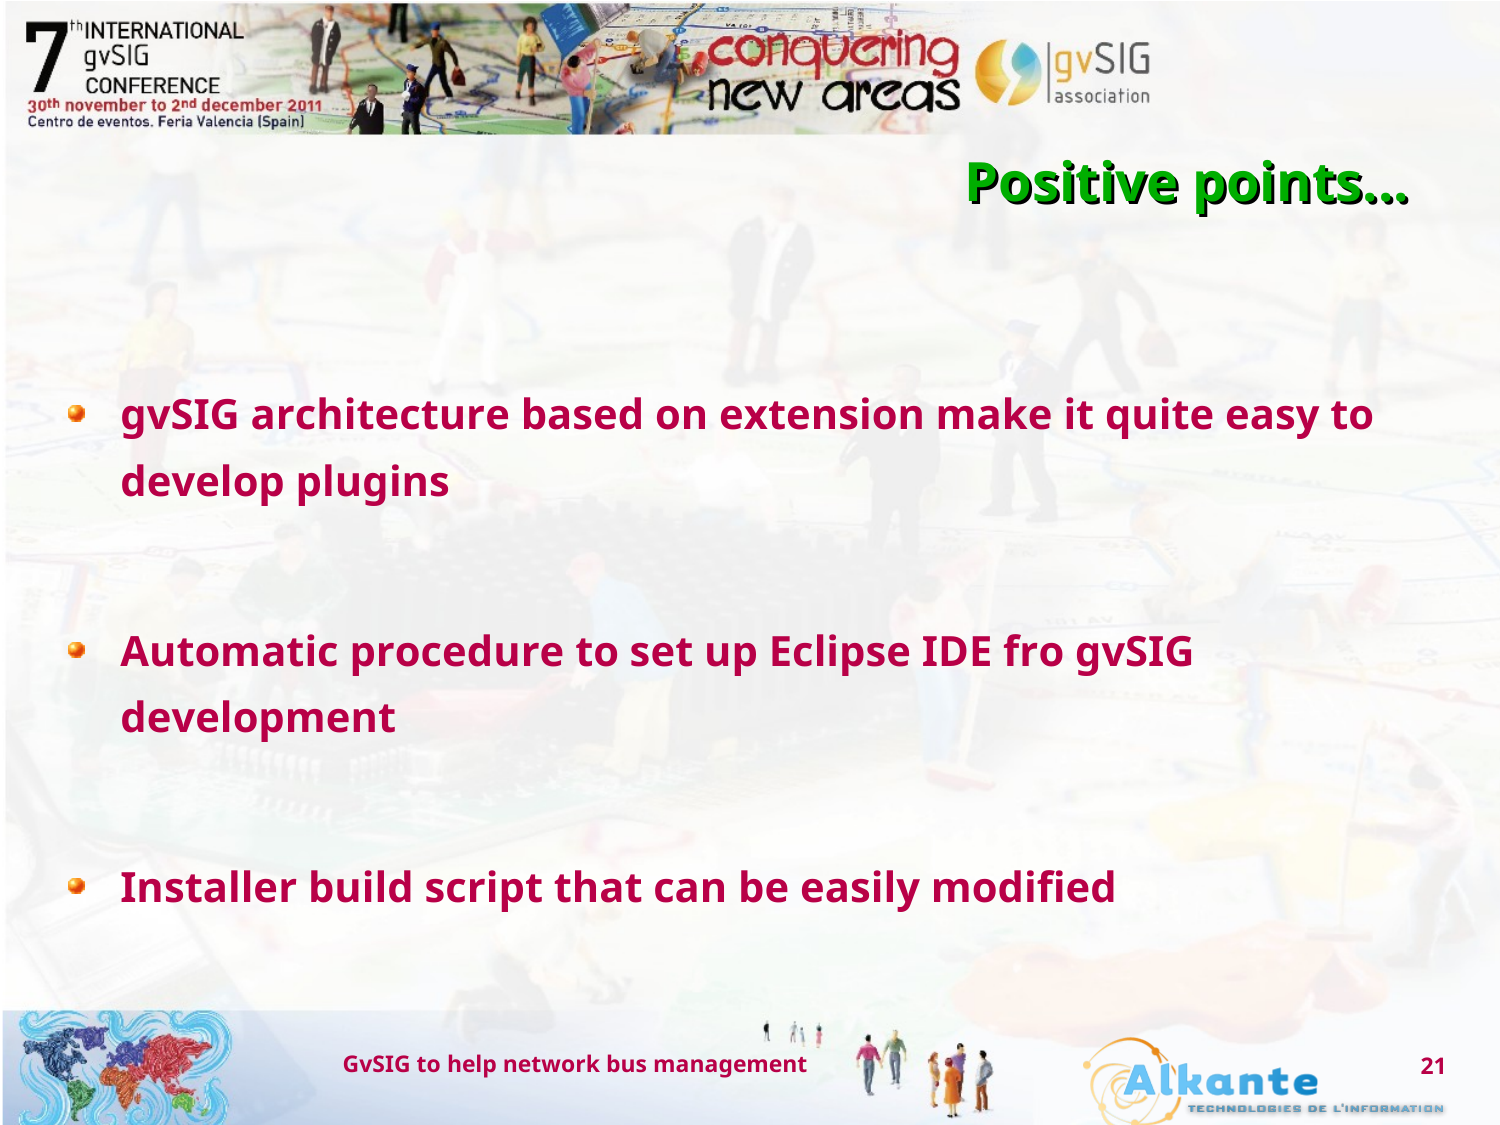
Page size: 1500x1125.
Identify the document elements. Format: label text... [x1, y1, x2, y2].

title Positive points... [81, 127, 1410, 223]
picture [2, 1, 1500, 1125]
list gvSIG architecture based on extension make it quite easy to develop plugins Automatic procedure to set up Eclipse IDE fro gvSIG development Installer build script that can be easily modified [68, 301, 1447, 1044]
